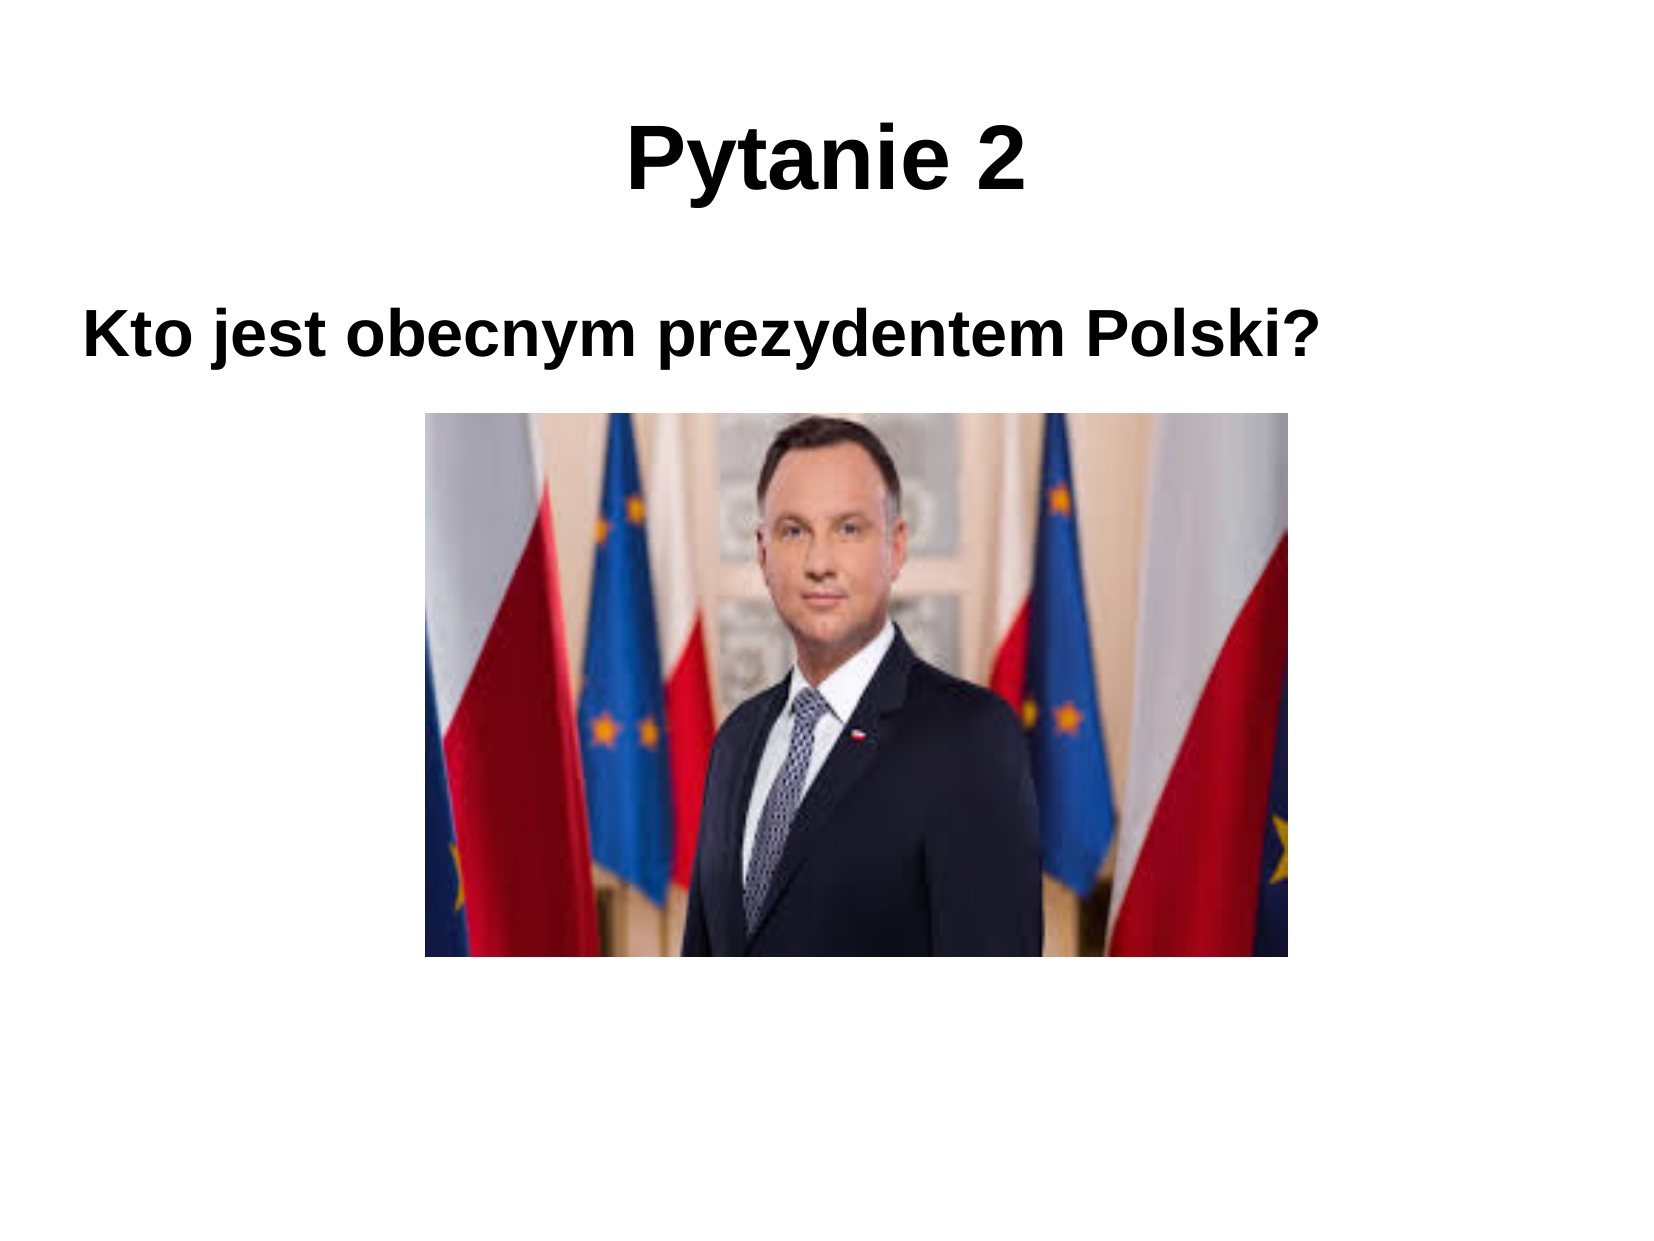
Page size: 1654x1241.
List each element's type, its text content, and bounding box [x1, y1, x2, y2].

list Kto jest obecnym prezydentem Polski? [82, 290, 1571, 1109]
title Pytanie 2 [82, 49, 1571, 257]
picture [425, 413, 1288, 957]
